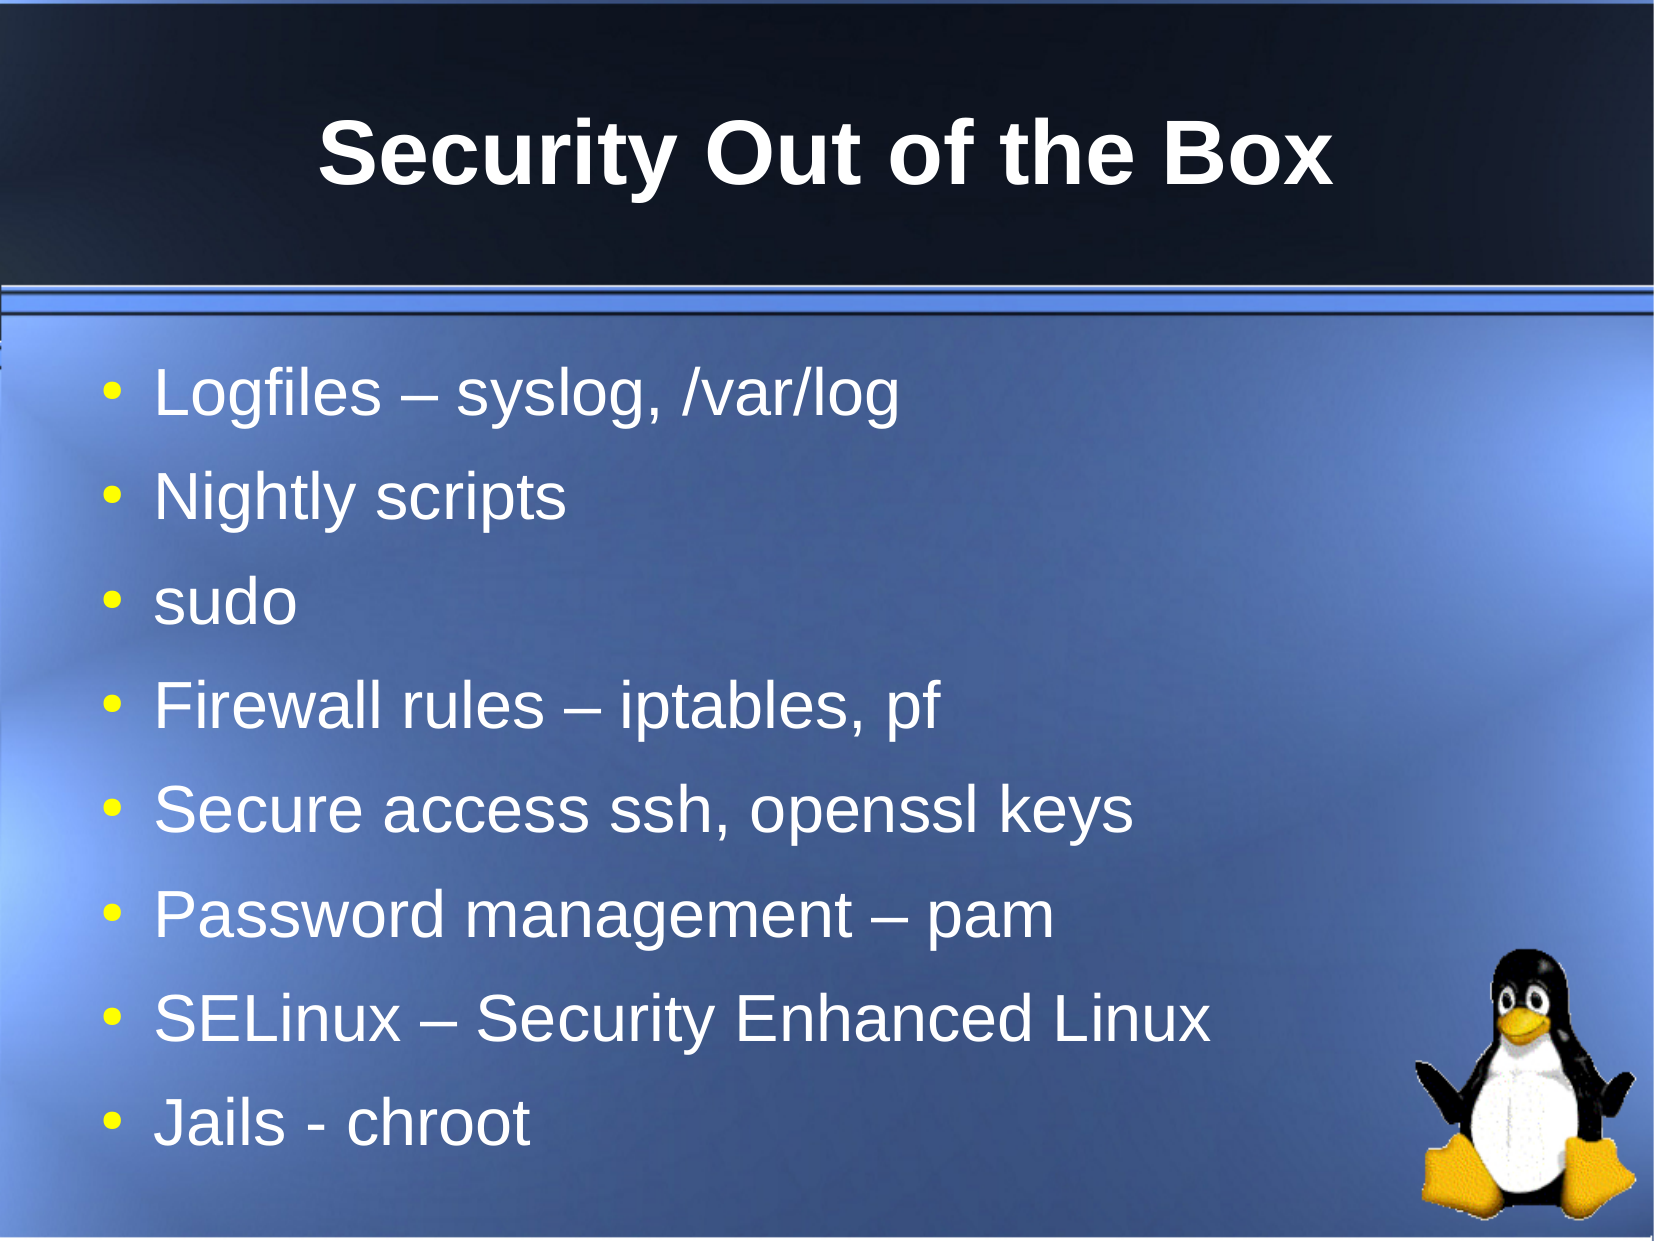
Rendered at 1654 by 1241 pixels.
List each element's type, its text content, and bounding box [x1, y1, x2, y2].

title Security Out of the Box [82, 56, 1571, 250]
list Logfiles – syslog, /var/log Nightly scripts sudo Firewall rules – iptables, pf Secure access ssh, openssl keys Password management – pam SELinux – Security Enhanced Linux Jails - chroot [82, 355, 1571, 1159]
picture [0, 0, 1654, 1241]
